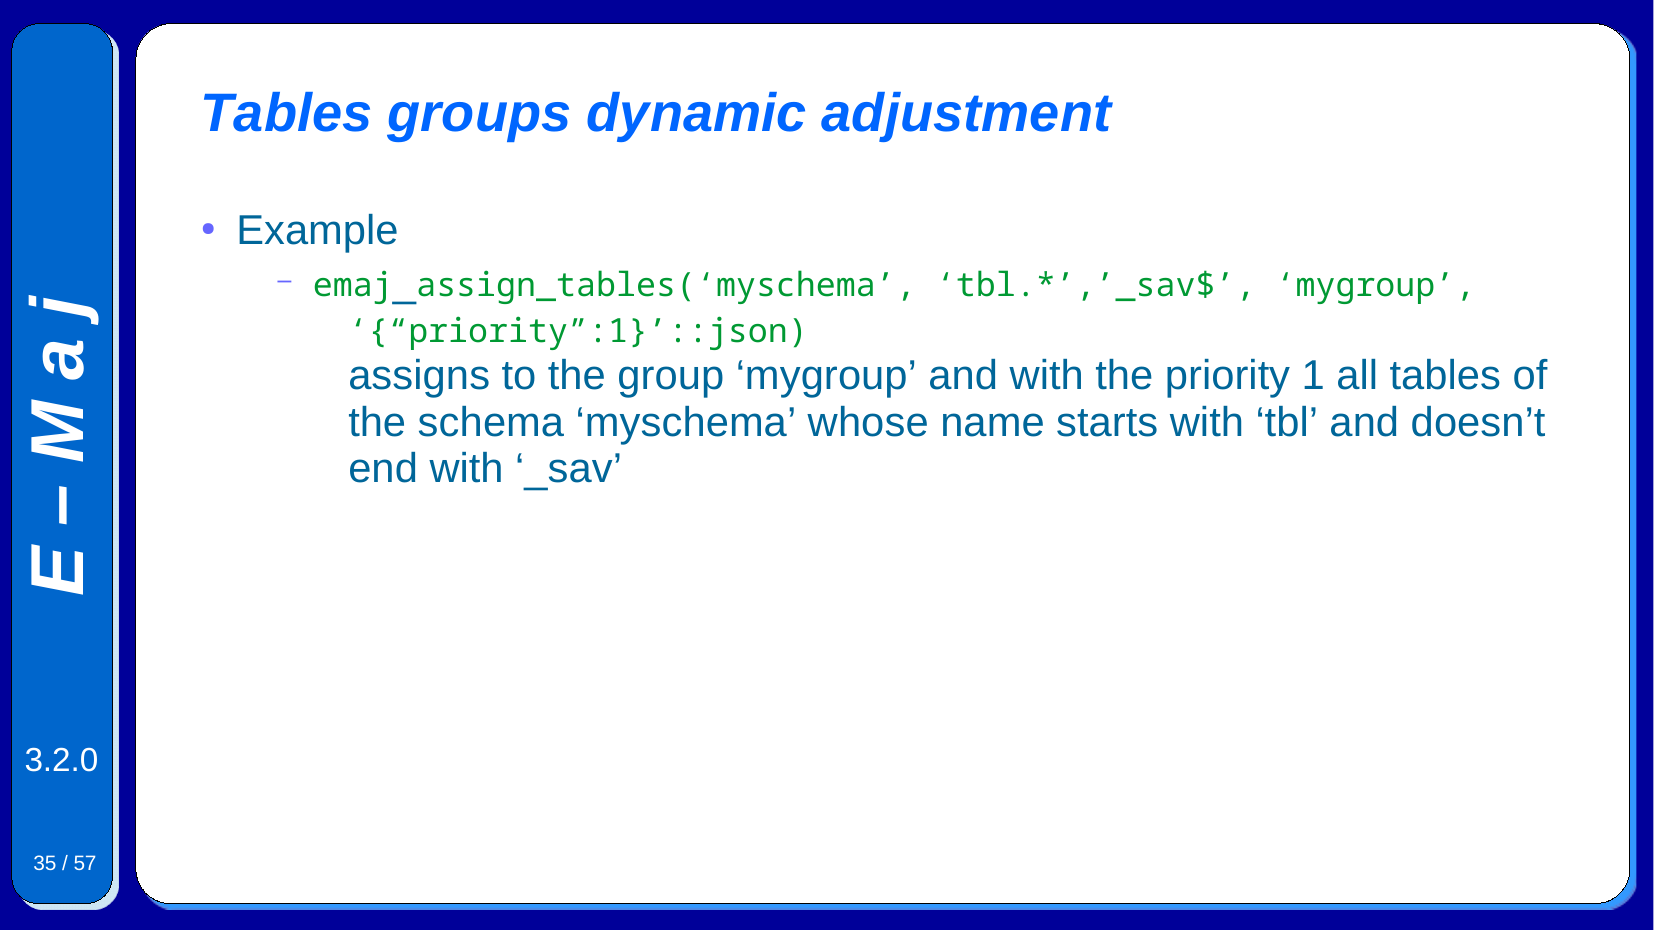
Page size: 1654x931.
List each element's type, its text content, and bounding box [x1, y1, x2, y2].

title Tables groups dynamic adjustment [200, 34, 1575, 191]
list Example emaj_assign_tables(‘myschema’, ‘tbl.*’,’_sav$’, ‘mygroup’, ‘{“priority”:1}’::json) assigns to the group ‘mygroup’ and with the priority 1 all tables of the schema ‘myschema’ whose name starts with ‘tbl’ and doesn’t end with ‘_sav’ [177, 206, 1587, 829]
